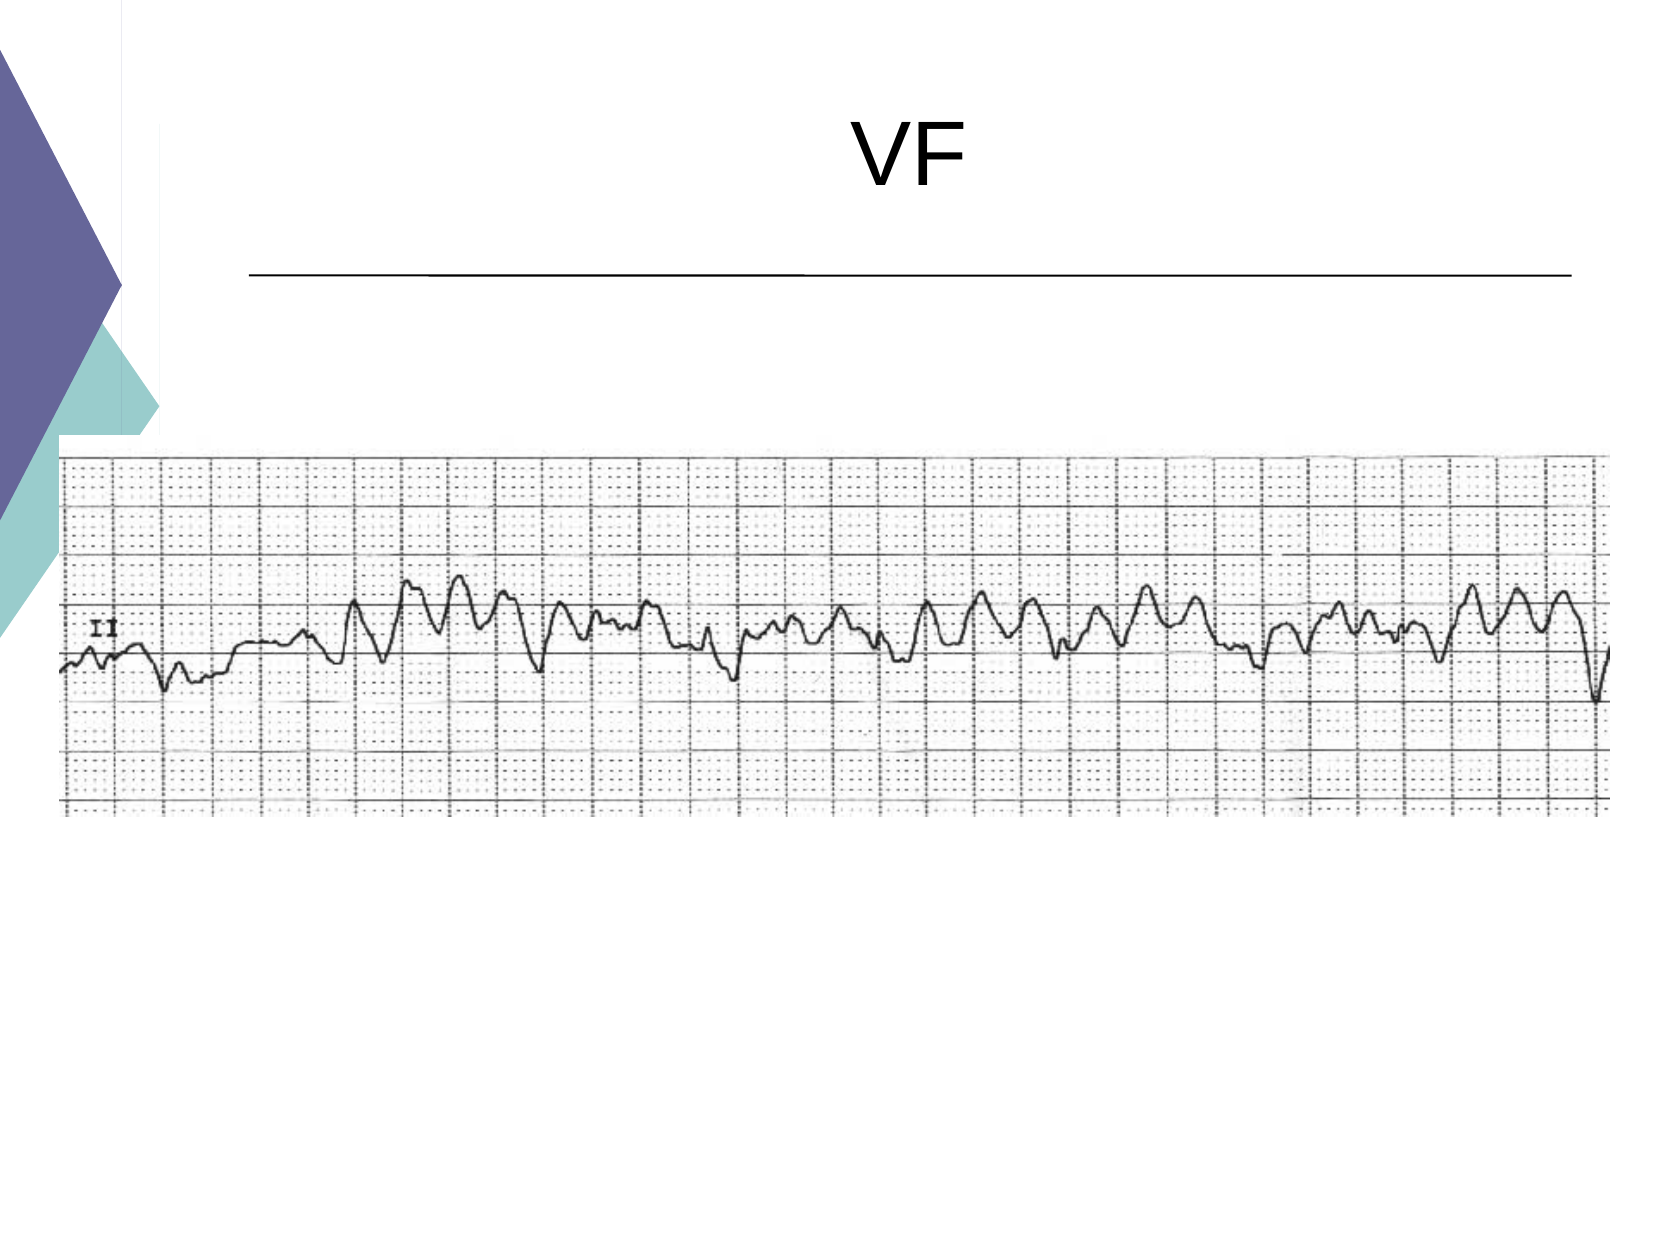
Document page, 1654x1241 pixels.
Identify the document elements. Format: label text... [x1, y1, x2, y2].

picture [59, 435, 1610, 817]
title VF [247, 45, 1570, 261]
